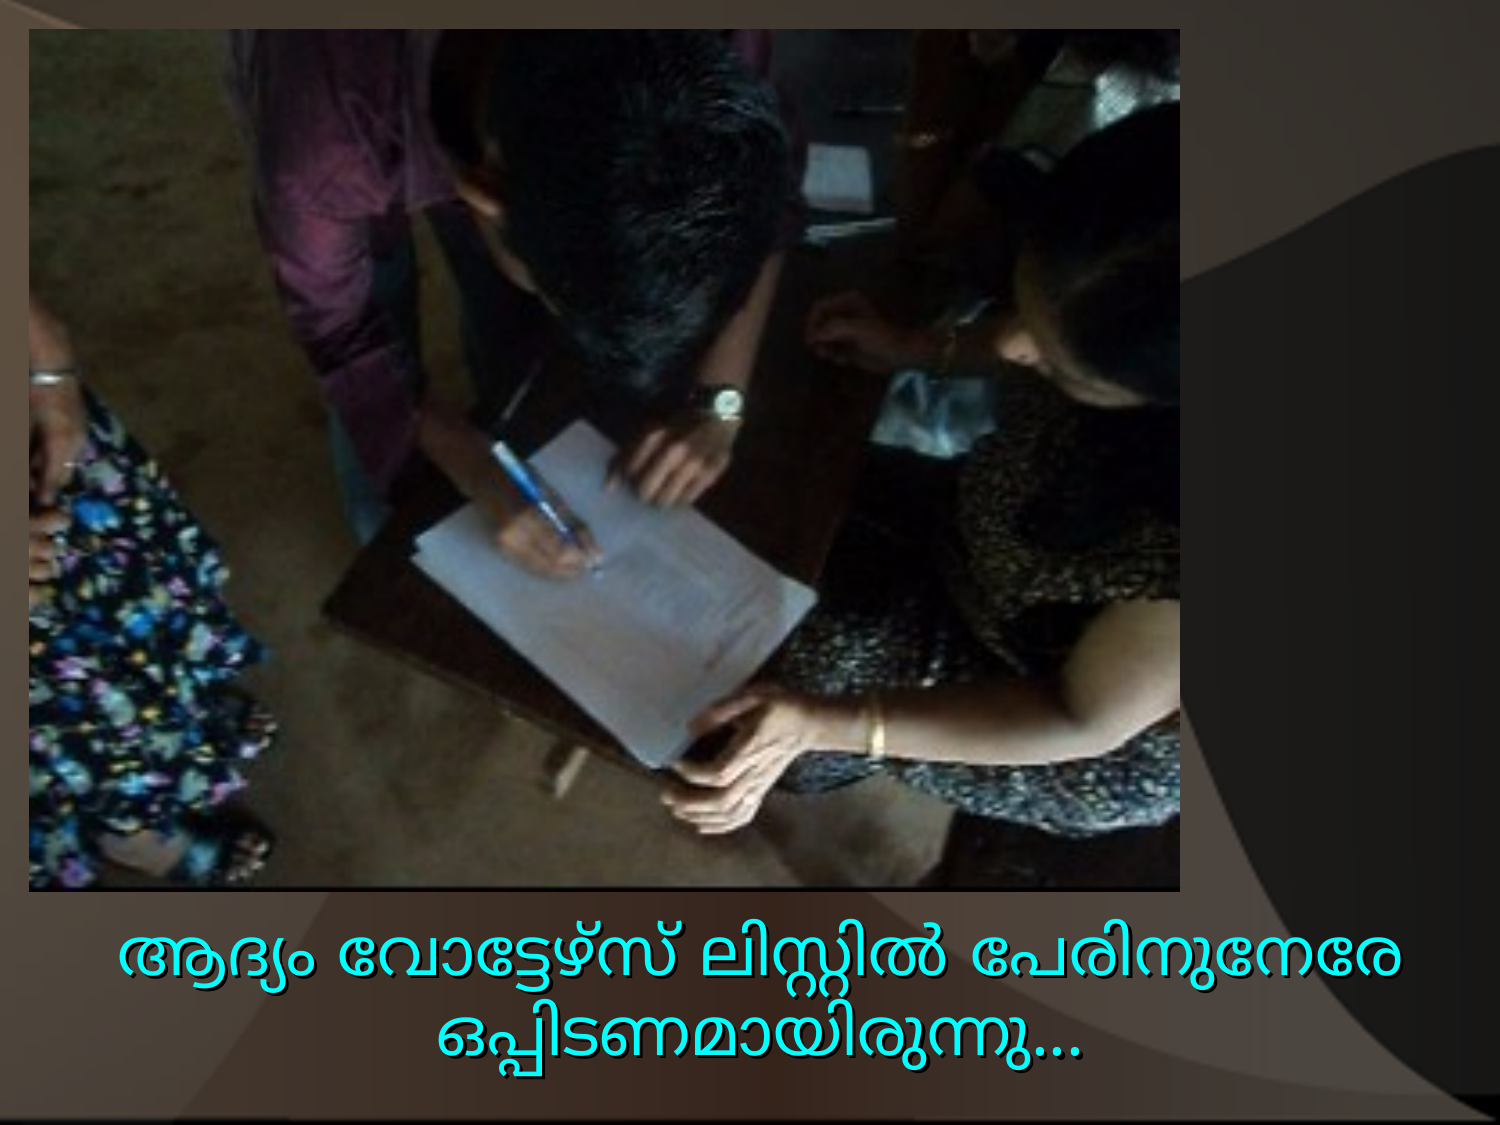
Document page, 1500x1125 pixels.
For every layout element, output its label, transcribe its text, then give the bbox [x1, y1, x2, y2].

text_box ആദ്യം വോട്ടേഴ്സ് ലിസ്റ്റില്‍ പേരിനുനേരേ ഒപ്പിടണമായിരുന്നു... [75, 915, 1447, 1064]
picture [0, 0, 1500, 1125]
